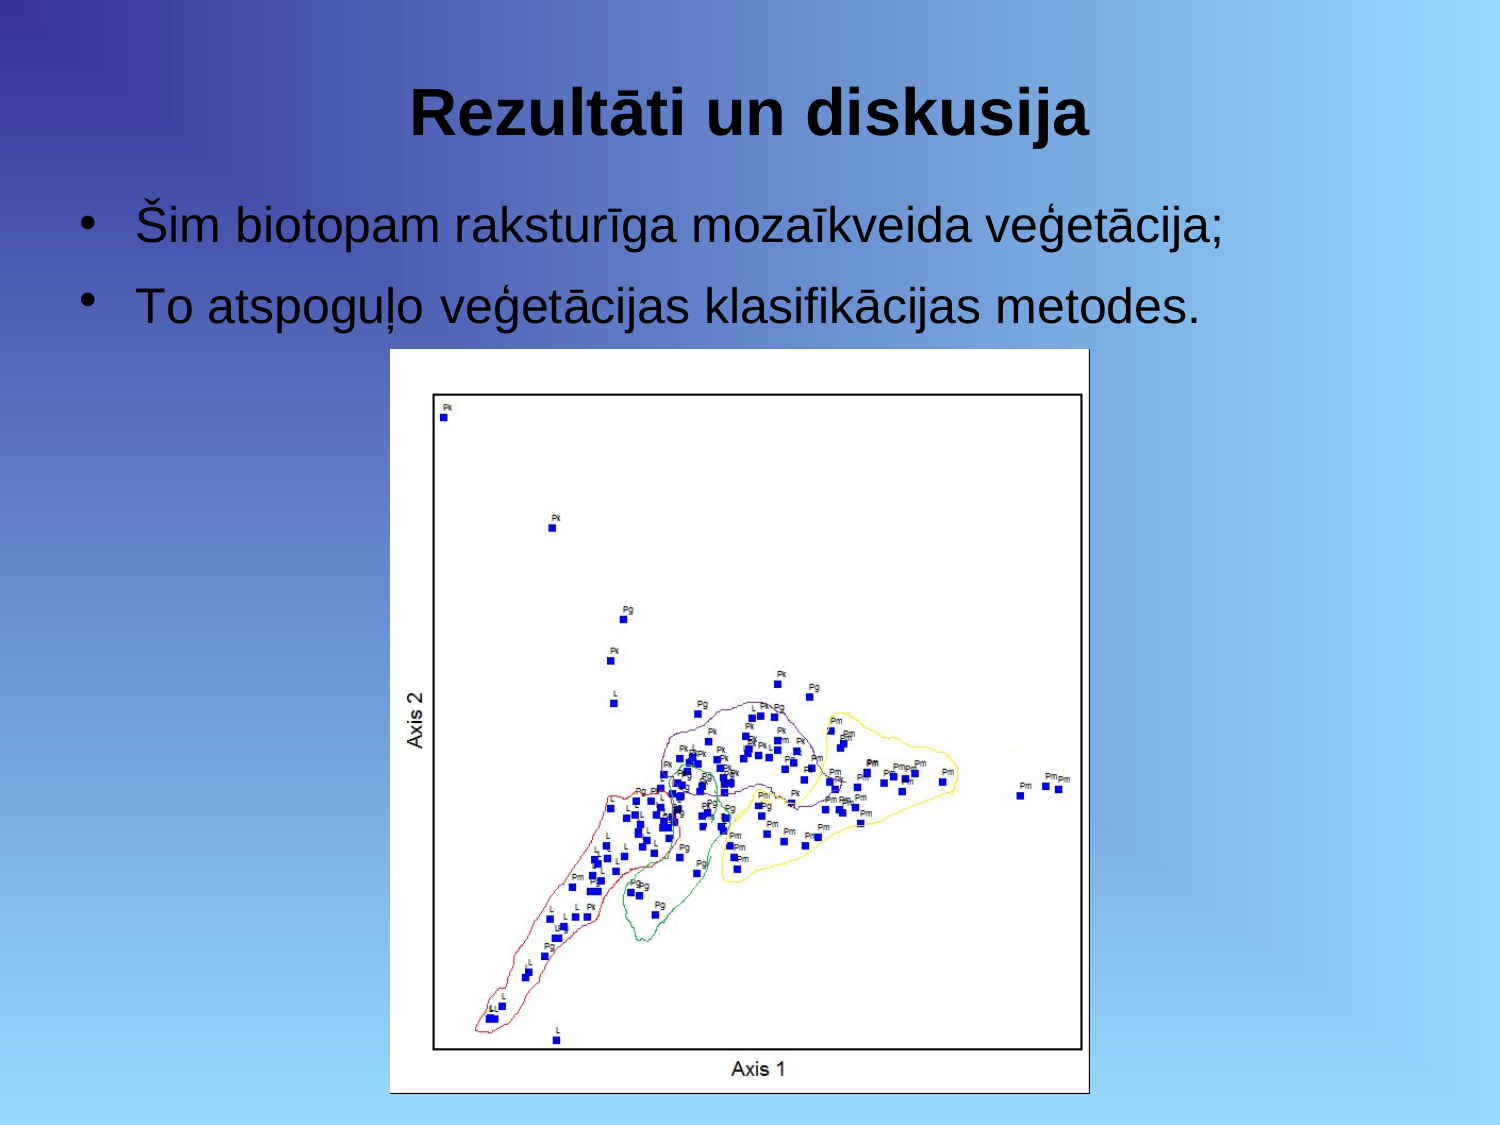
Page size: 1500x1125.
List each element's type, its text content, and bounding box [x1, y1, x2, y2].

picture [0, 0, 1500, 1125]
list Šim biotopam raksturīga mozaīkveida veģetācija; To atspoguļo veģetācijas klasifikācijas metodes. [64, 184, 1415, 362]
title Rezultāti un diskusija [75, 45, 1426, 173]
